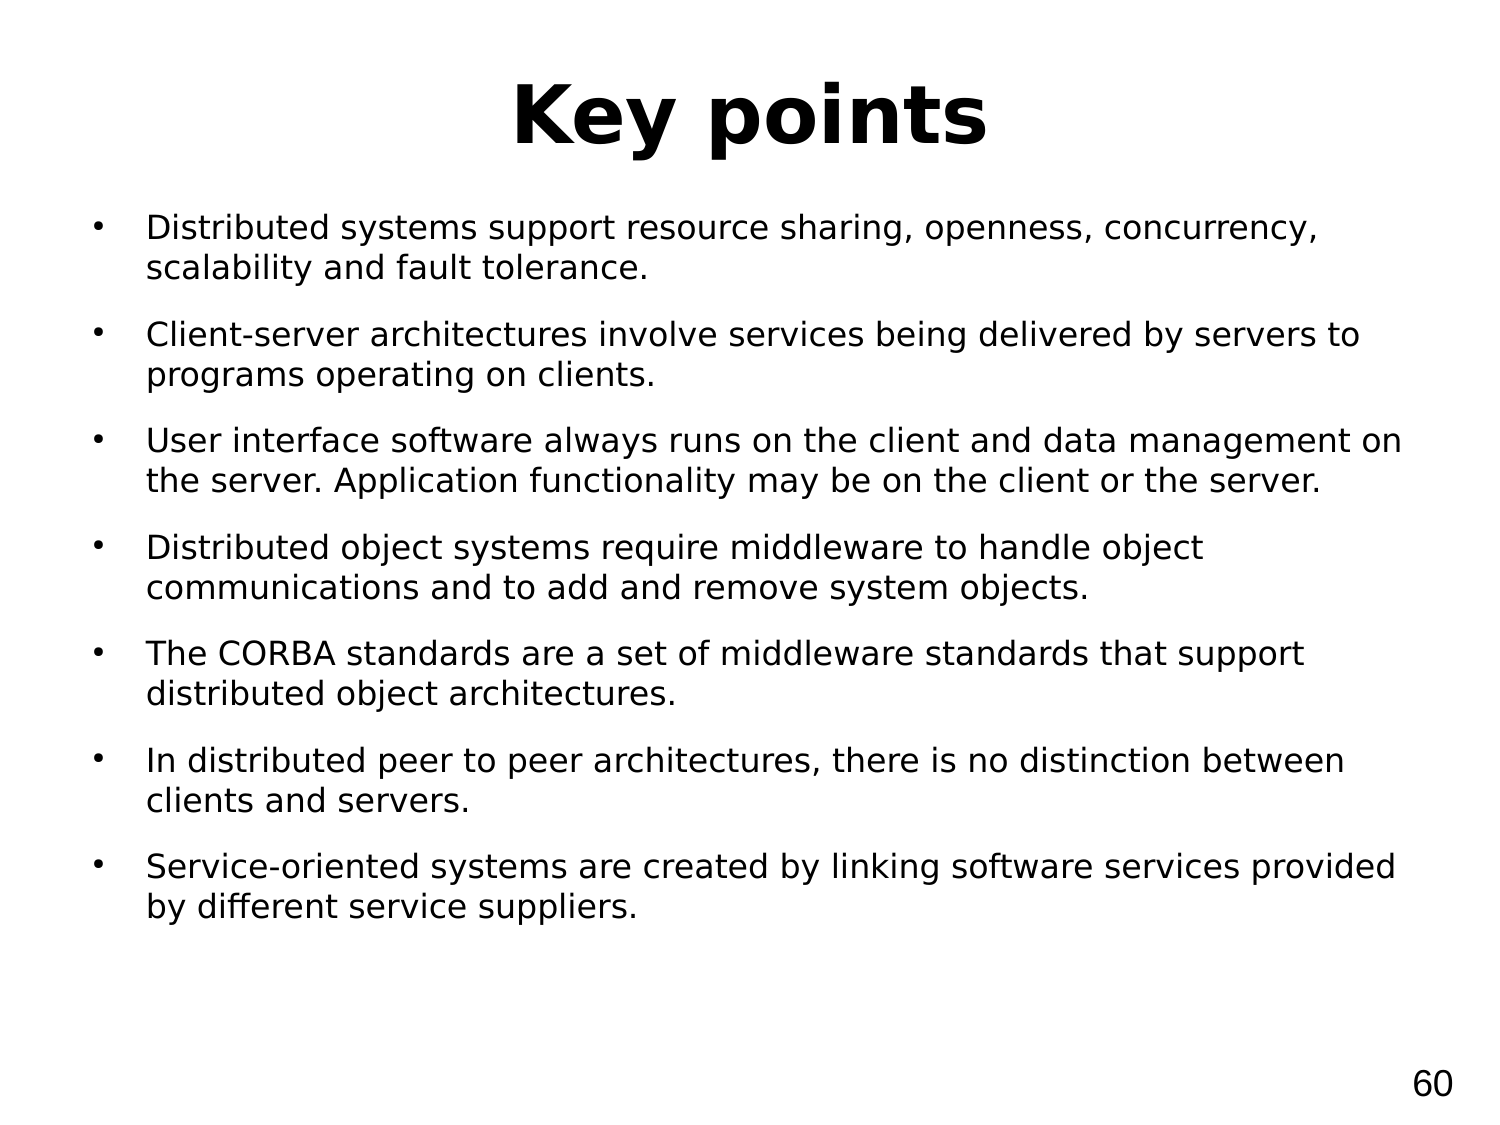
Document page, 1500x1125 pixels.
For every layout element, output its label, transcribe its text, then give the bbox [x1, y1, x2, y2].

title Key points [75, 44, 1425, 177]
list Distributed systems support resource sharing, openness, concurrency, scalability and fault tolerance. Client-server architectures involve services being delivered by servers to programs operating on clients. User interface software always runs on the client and data management on the server. Application functionality may be on the client or the server. Distributed object systems require middleware to handle object communications and to add and remove system objects. The CORBA standards are a set of middleware standards that support distributed object architectures. In distributed peer to peer architectures, there is no distinction between clients and servers. Service-oriented systems are created by linking software services provided by different service suppliers. [75, 206, 1425, 1093]
